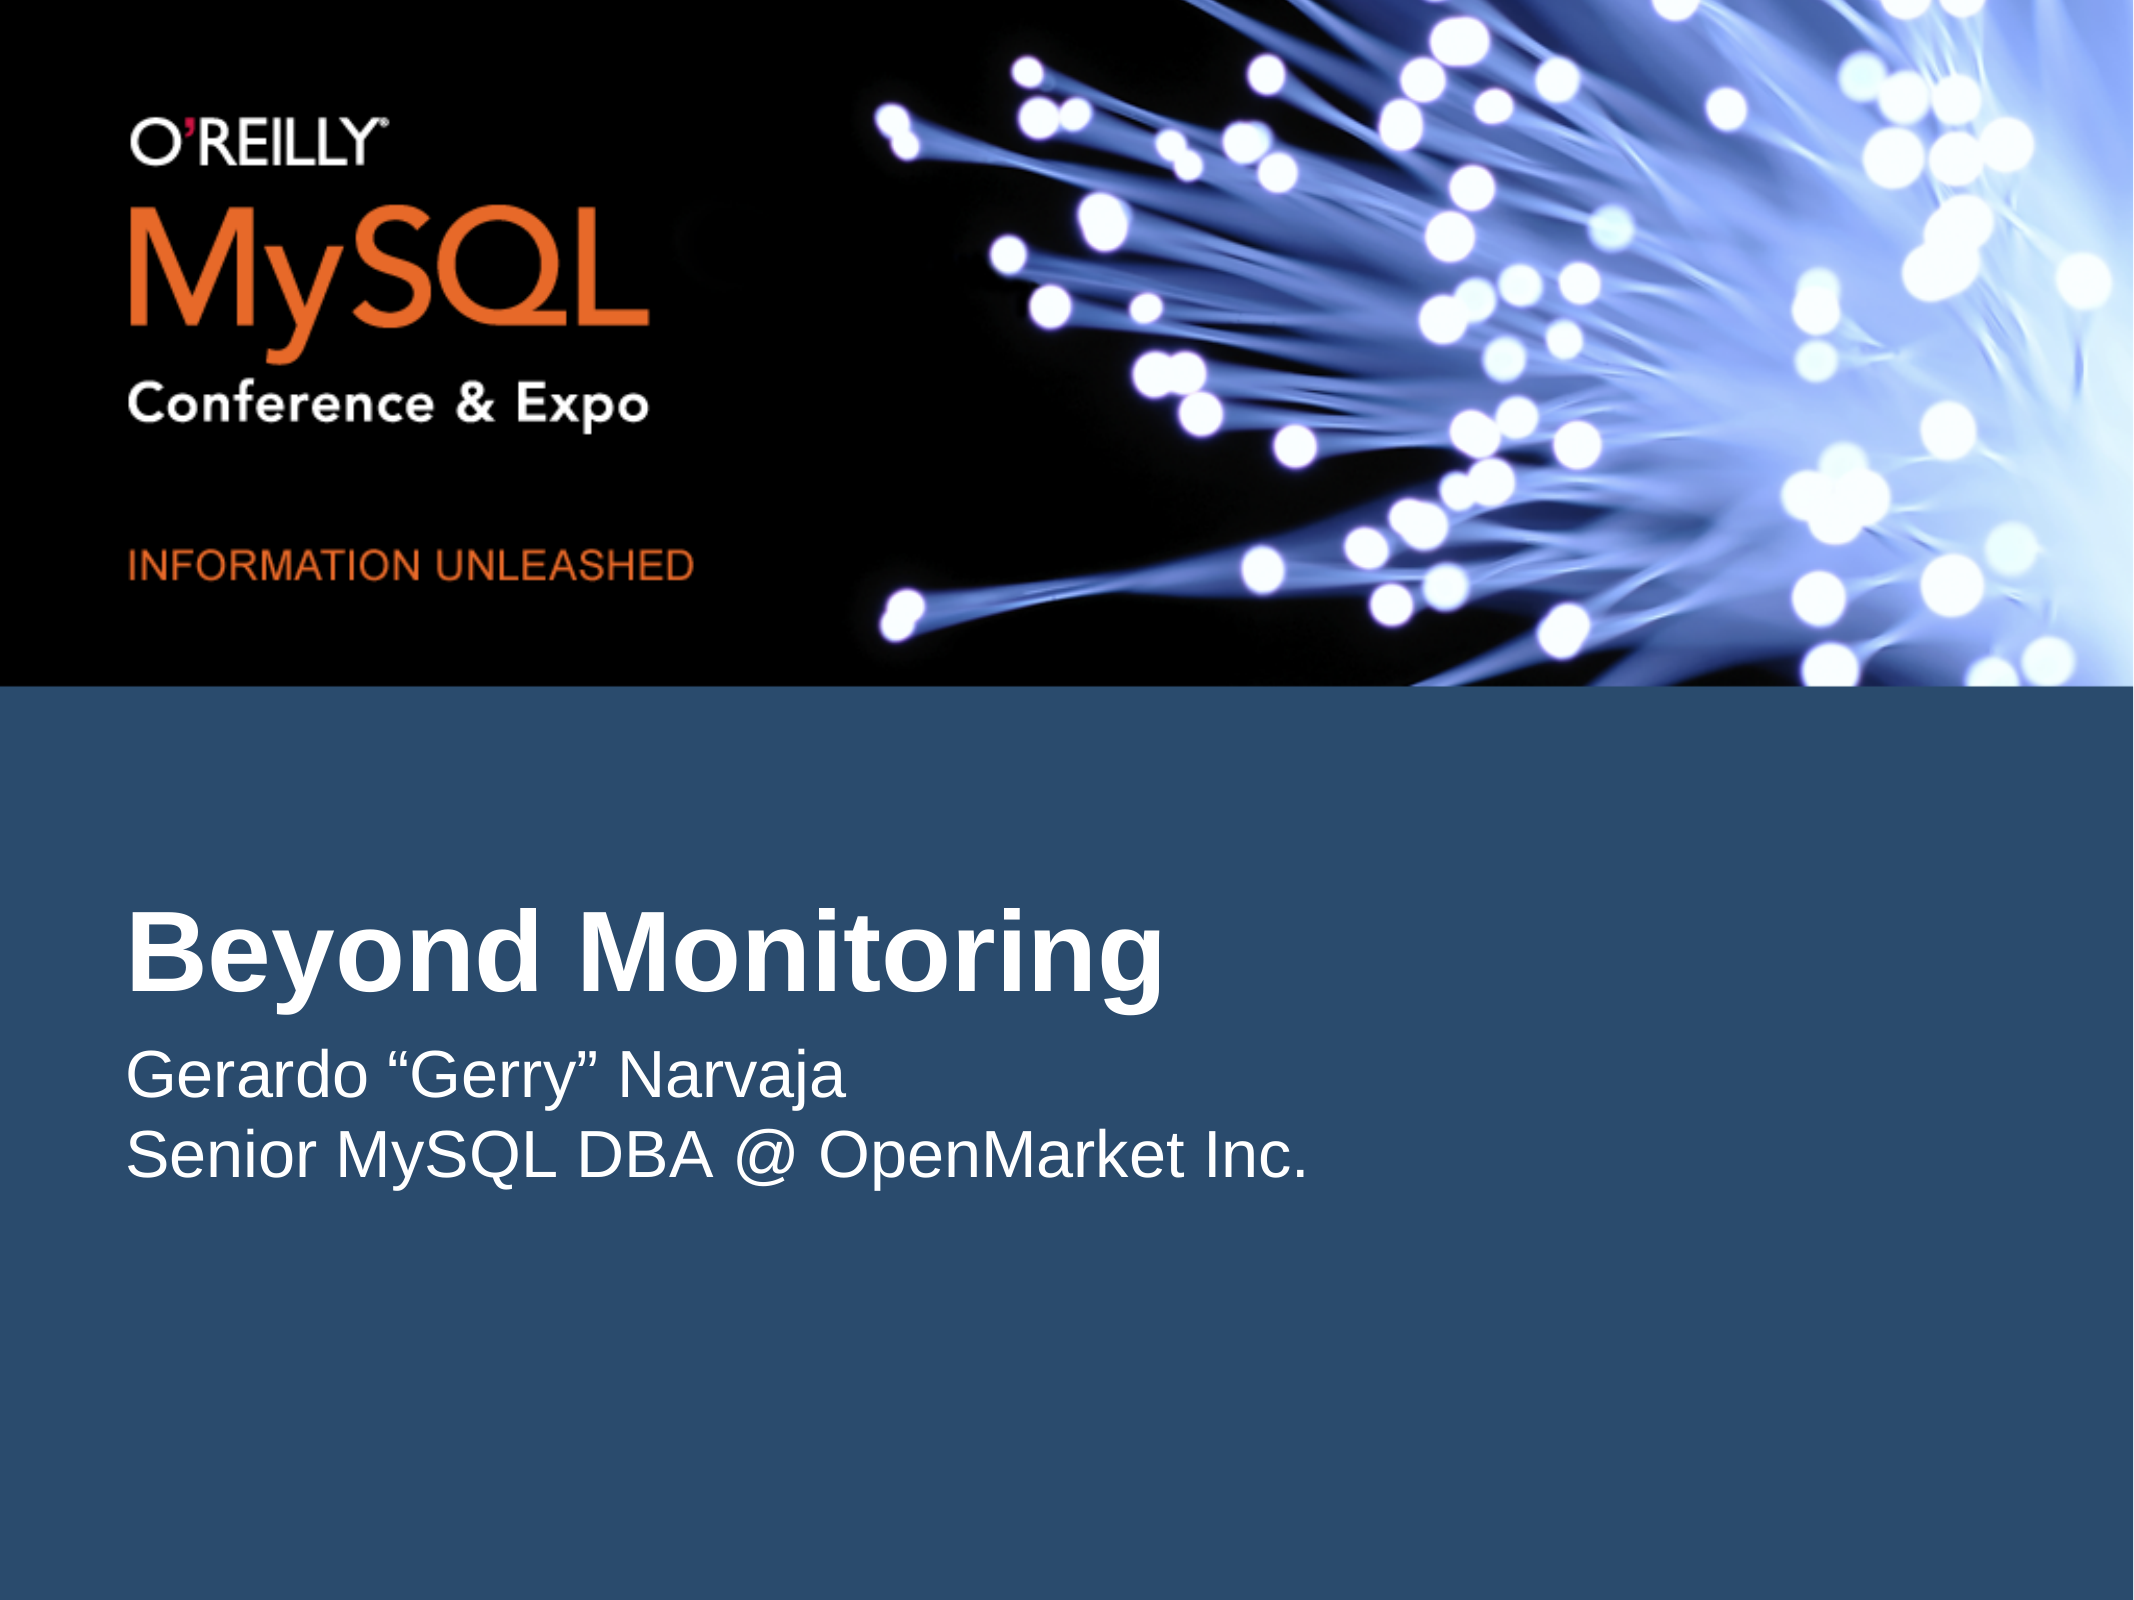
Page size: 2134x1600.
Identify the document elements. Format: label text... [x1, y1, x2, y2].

picture [0, 0, 2134, 1600]
title Beyond Monitoring [116, 795, 2023, 1022]
list Gerardo “Gerry” Narvaja Senior MySQL DBA @ OpenMarket Inc. [116, 1022, 2023, 1330]
